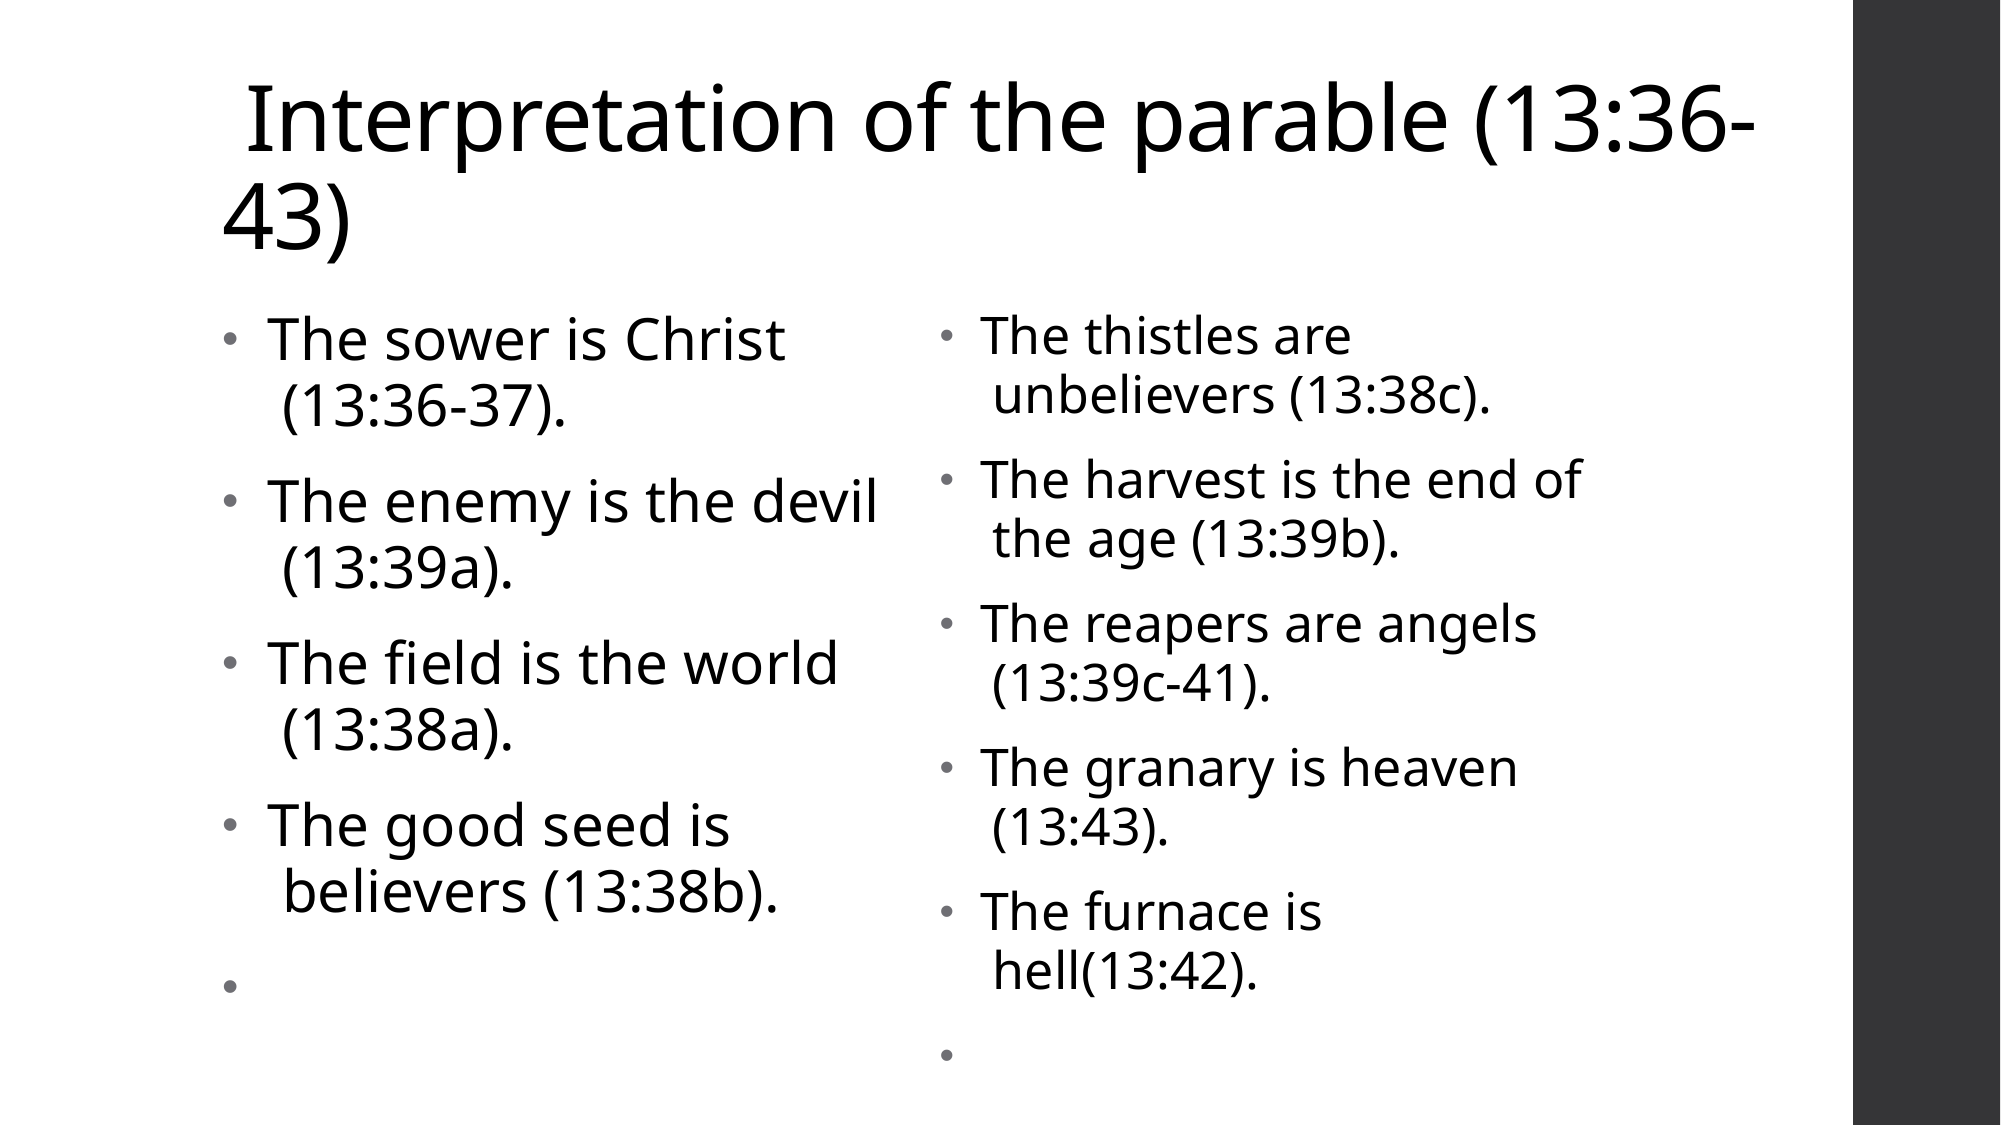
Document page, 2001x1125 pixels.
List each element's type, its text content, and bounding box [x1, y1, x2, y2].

list The sower is Christ (13:36-37). The enemy is the devil (13:39a). The field is the world (13:38a). The good seed is believers (13:38b). [207, 299, 900, 1014]
title Interpretation of the parable (13:36-43) [206, 60, 1797, 278]
list The thistles are unbelievers (13:38c). The harvest is the end of the age (13:39b). The reapers are angels (13:39c-41). The granary is heaven (13:43). The furnace is hell(13:42). [924, 299, 1617, 1014]
